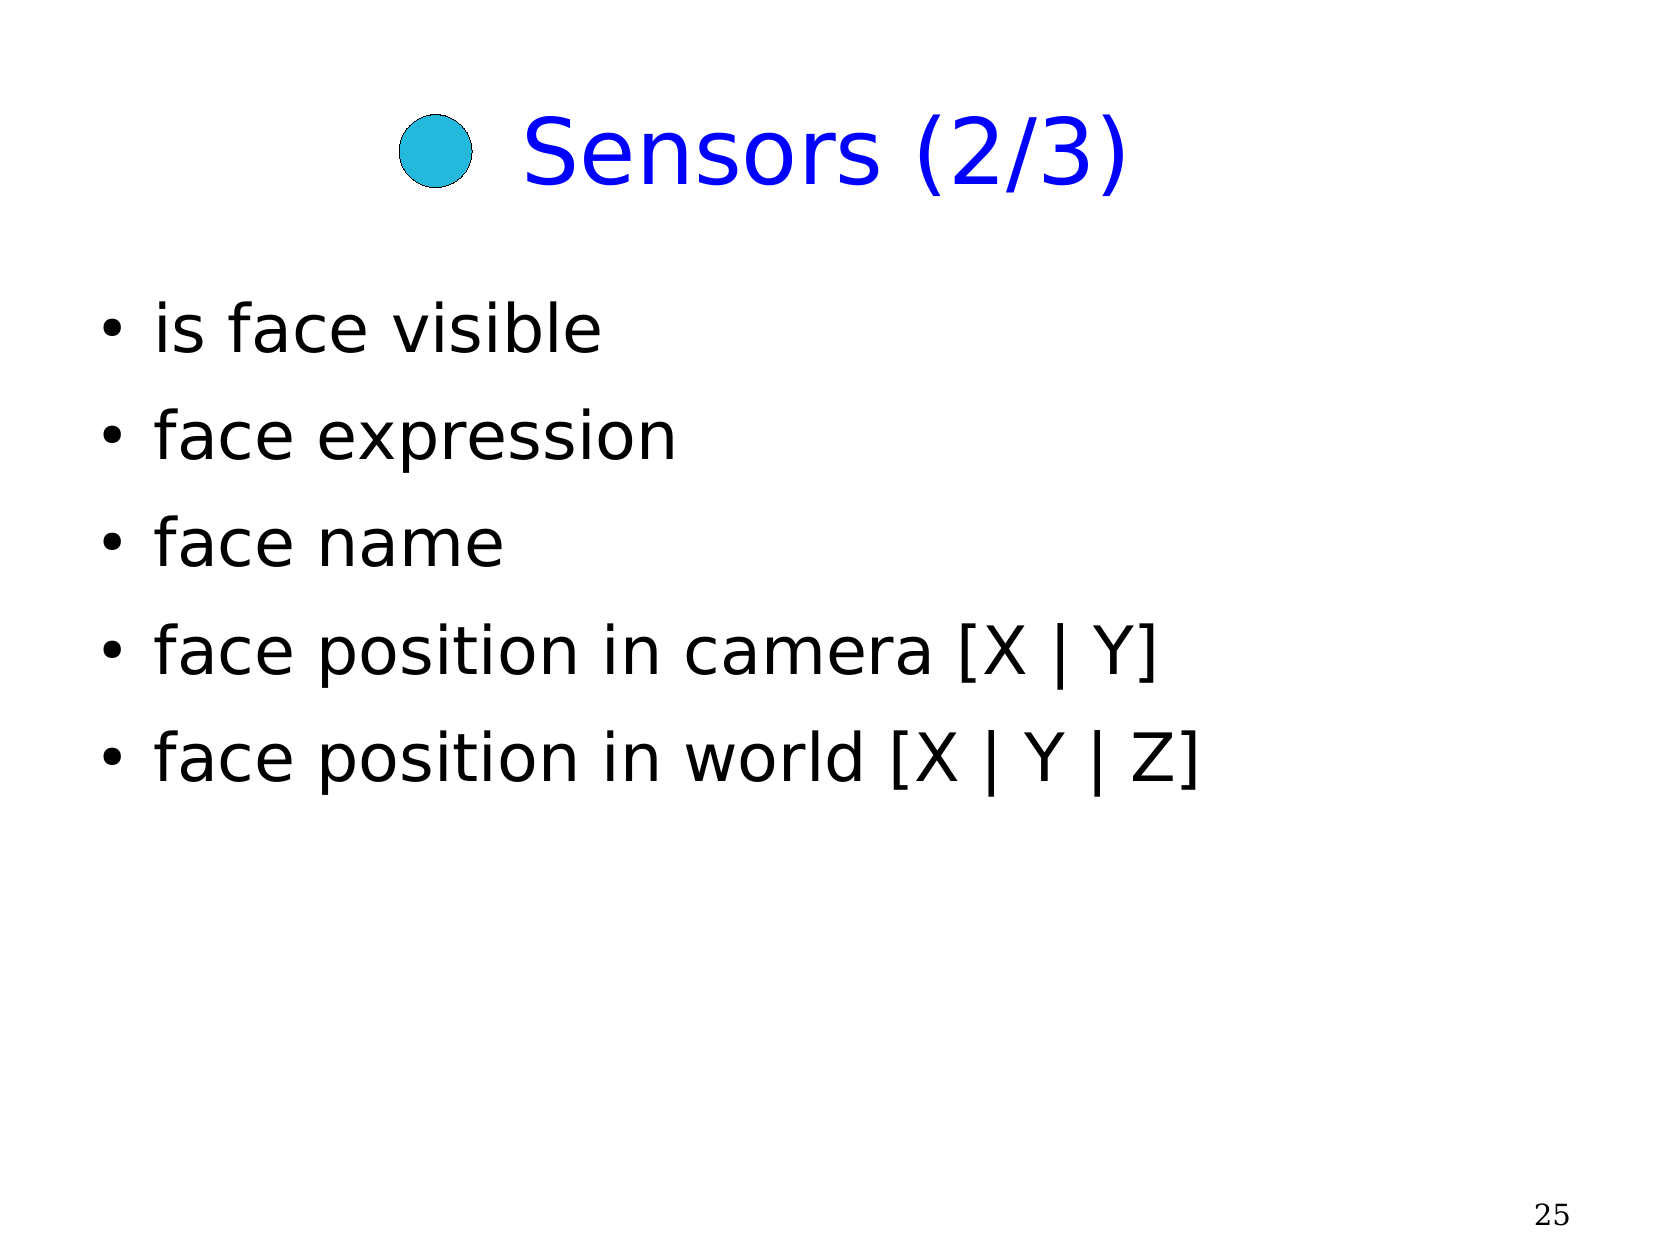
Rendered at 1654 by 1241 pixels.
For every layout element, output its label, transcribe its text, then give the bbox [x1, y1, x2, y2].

text_box [399, 114, 473, 188]
title Sensors (2/3) [82, 49, 1571, 257]
list is face visible face expression face name face position in camera [X | Y] face position in world [X | Y | Z] [82, 290, 1571, 1109]
